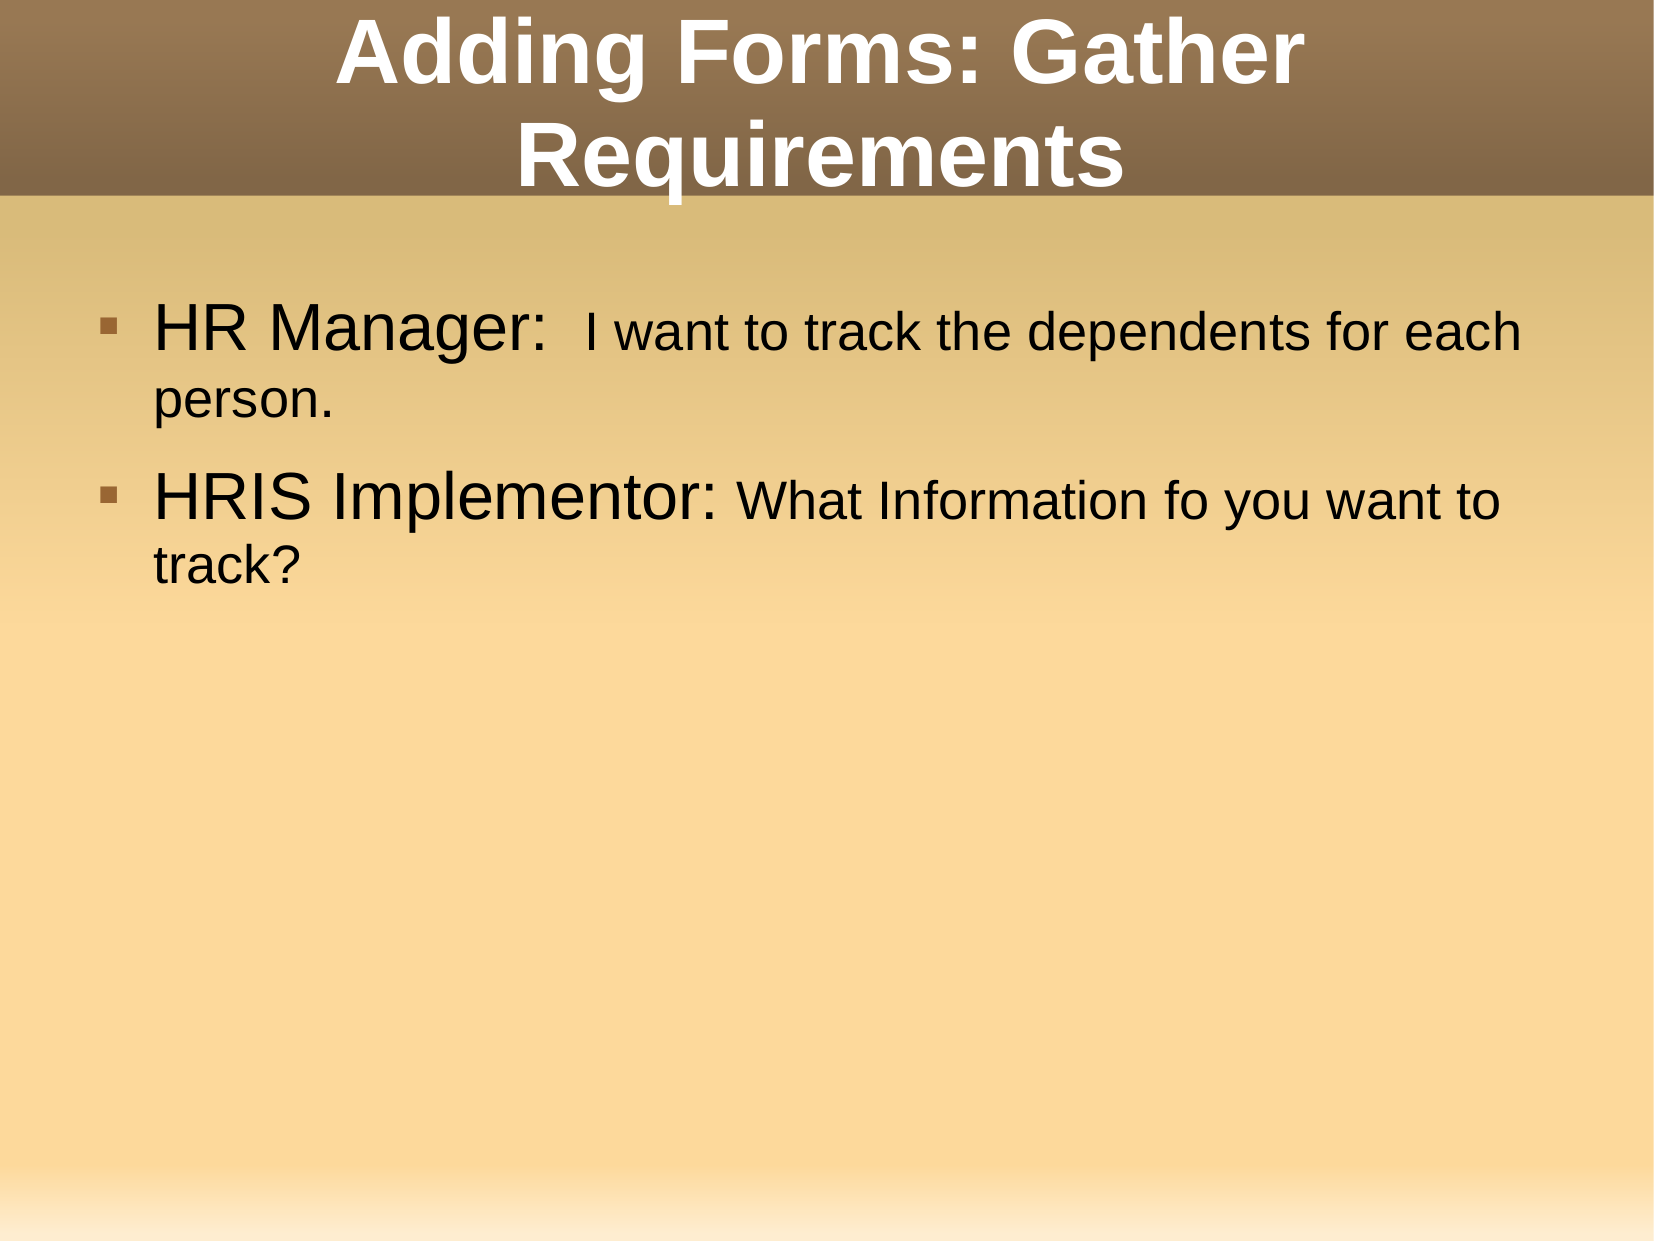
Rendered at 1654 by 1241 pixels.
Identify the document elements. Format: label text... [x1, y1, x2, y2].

title Adding Forms: Gather Requirements [76, 1, 1565, 207]
picture [0, 0, 1654, 1241]
list HR Manager: I want to track the dependents for each person. HRIS Implementor: What Information fo you want to track? [82, 290, 1571, 1094]
